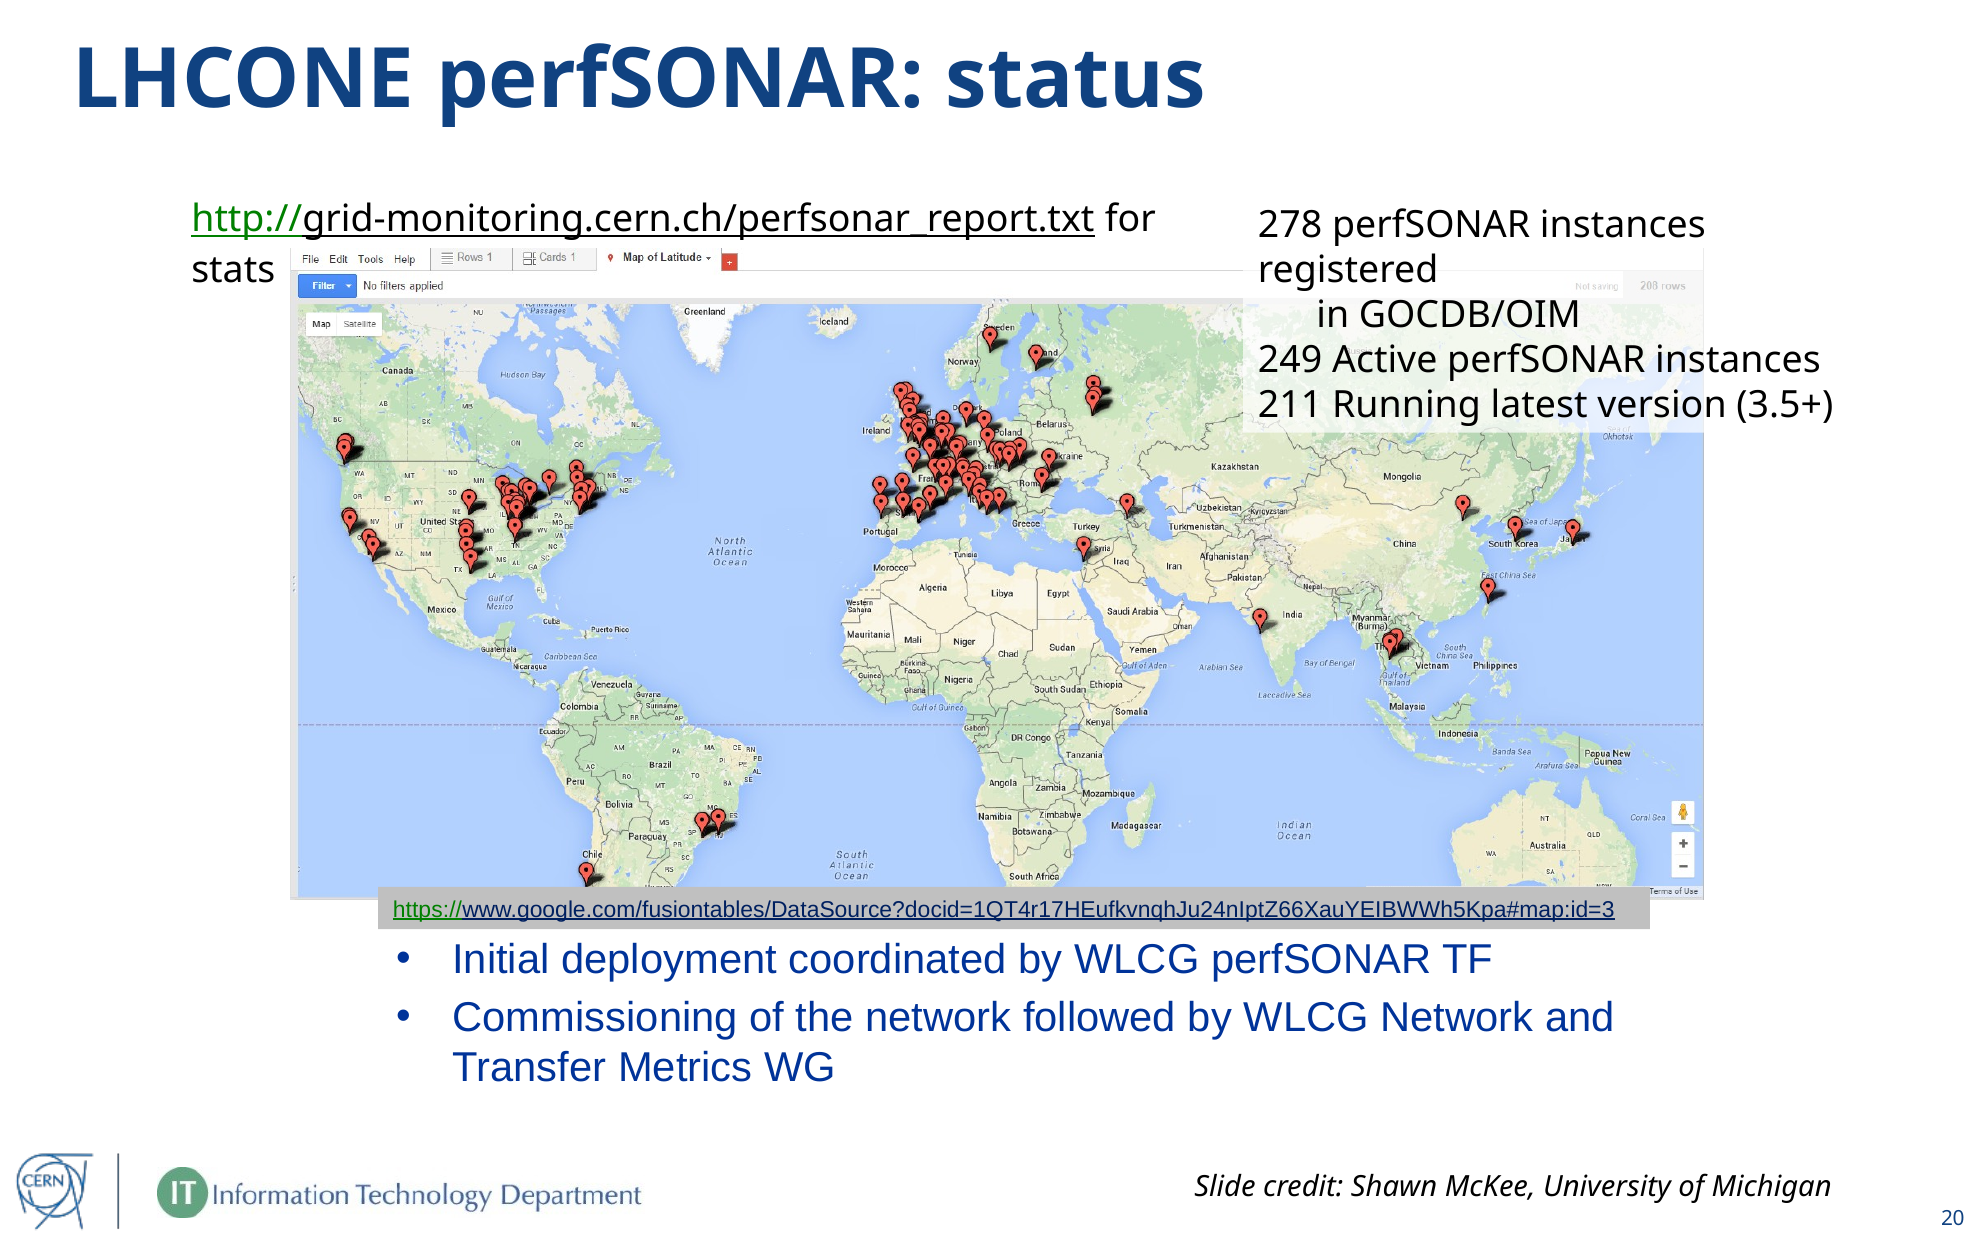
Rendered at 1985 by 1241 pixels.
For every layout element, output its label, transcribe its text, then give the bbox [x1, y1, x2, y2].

picture [19, 1188, 64, 1207]
picture [290, 298, 1704, 900]
title LHCONE perfSONAR: status [72, 0, 1834, 166]
text_box https://www.google.com/fusiontables/DataSource?docid=1QT4r17HEufkvnqhJu24nIptZ66XauYEIBWWh5Kpa#map:id=3 [378, 886, 1650, 930]
picture [38, 1207, 55, 1215]
picture [51, 1200, 64, 1215]
text_box Initial deployment coordinated by WLCG perfSONAR TF Commissioning of the network followed by WLCG Network and Transfer Metrics WG [381, 924, 1732, 1122]
picture [157, 1167, 948, 1218]
picture [16, 1188, 64, 1236]
text_box 278 perfSONAR instances registered in GOCDB/OIM 249 Active perfSONAR instances 211 Running latest version (3.5+) [1243, 192, 1887, 433]
text_box http://grid-monitoring.cern.ch/perfsonar_report.txt for stats [176, 186, 1244, 298]
text_box Slide credit: Shawn McKee, University of Michigan [1179, 1157, 1855, 1241]
